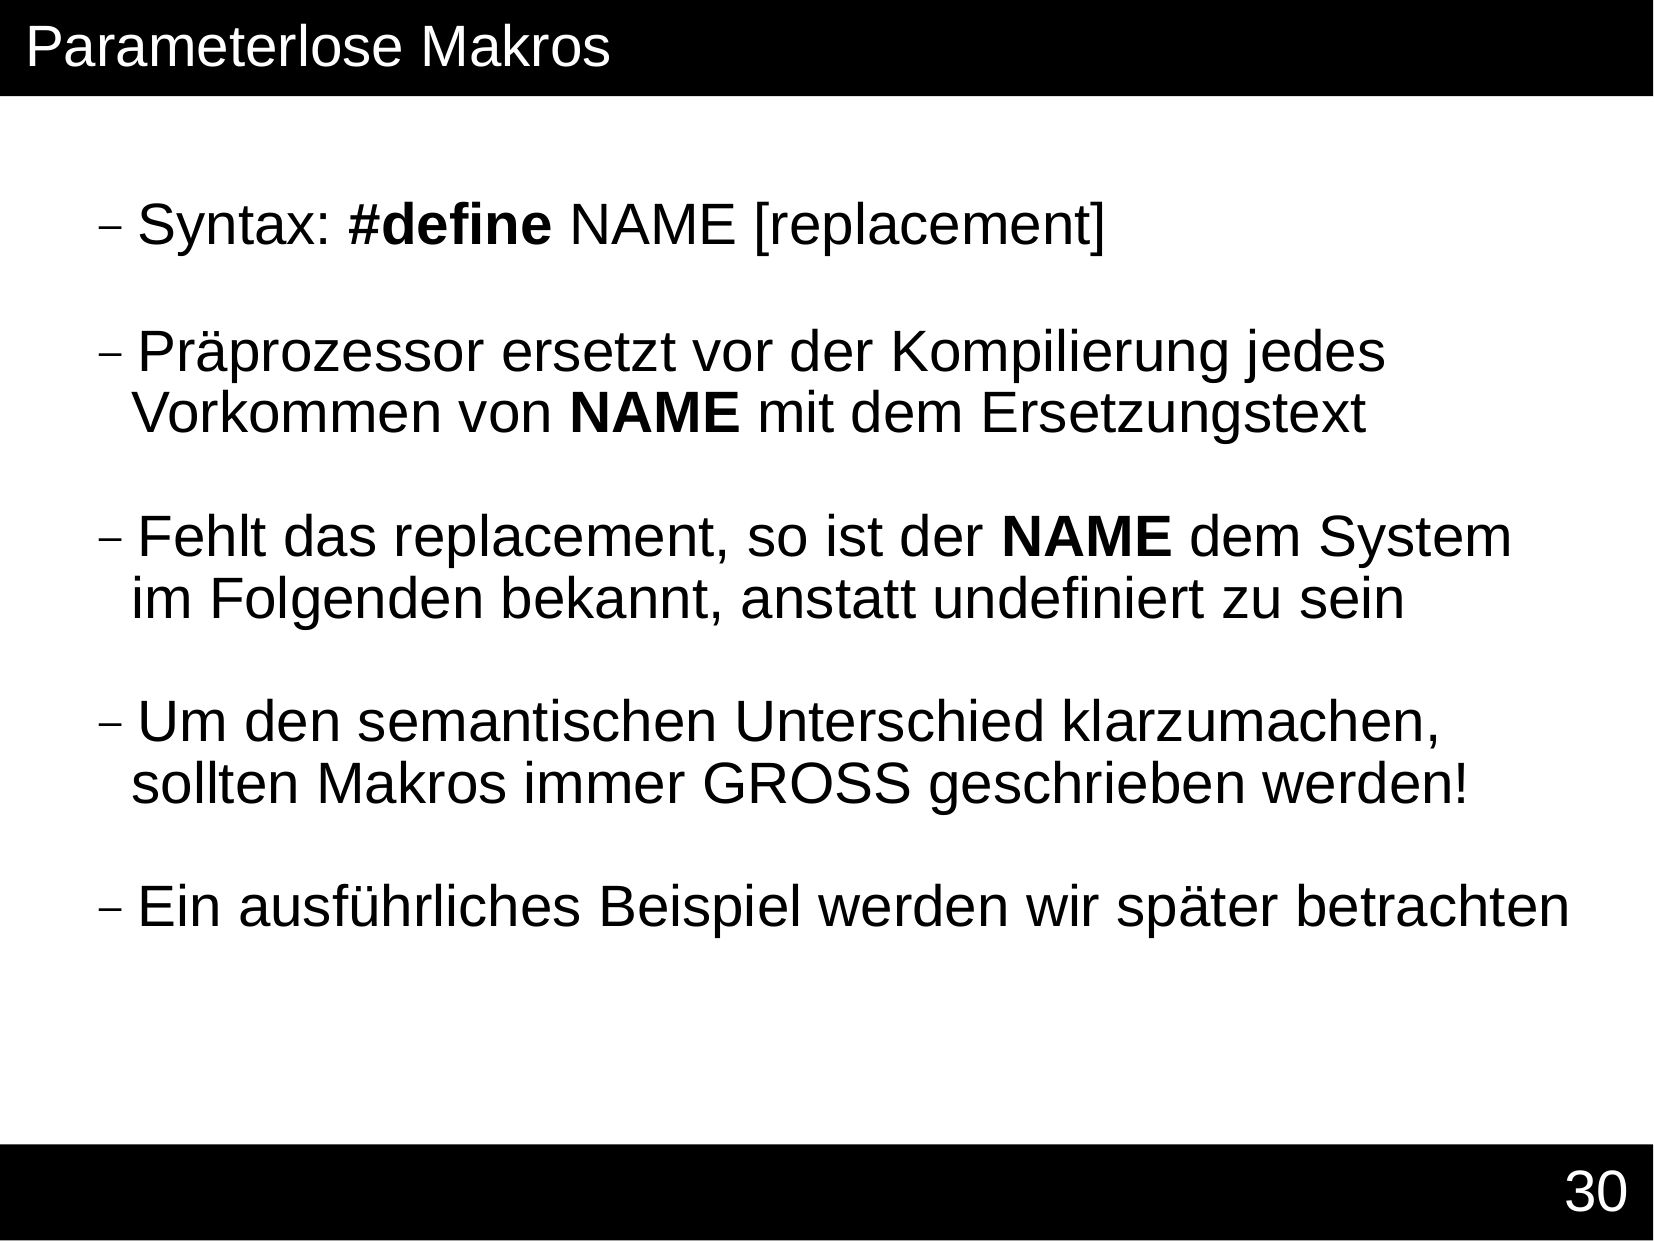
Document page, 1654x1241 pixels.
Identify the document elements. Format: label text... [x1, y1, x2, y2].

text_box Syntax: #define NAME [replacement] Präprozessor ersetzt vor der Kompilierung jedes Vorkommen von NAME mit dem Ersetzungstext Fehlt das replacement, so ist der NAME dem System im Folgenden bekannt, anstatt undefiniert zu sein Um den semantischen Unterschied klarzumachen, sollten Makros immer GROSS geschrieben werden! Ein ausführliches Beispiel werden wir später betrachten [84, 187, 1653, 1114]
text_box Parameterlose Makros [10, 6, 1222, 94]
